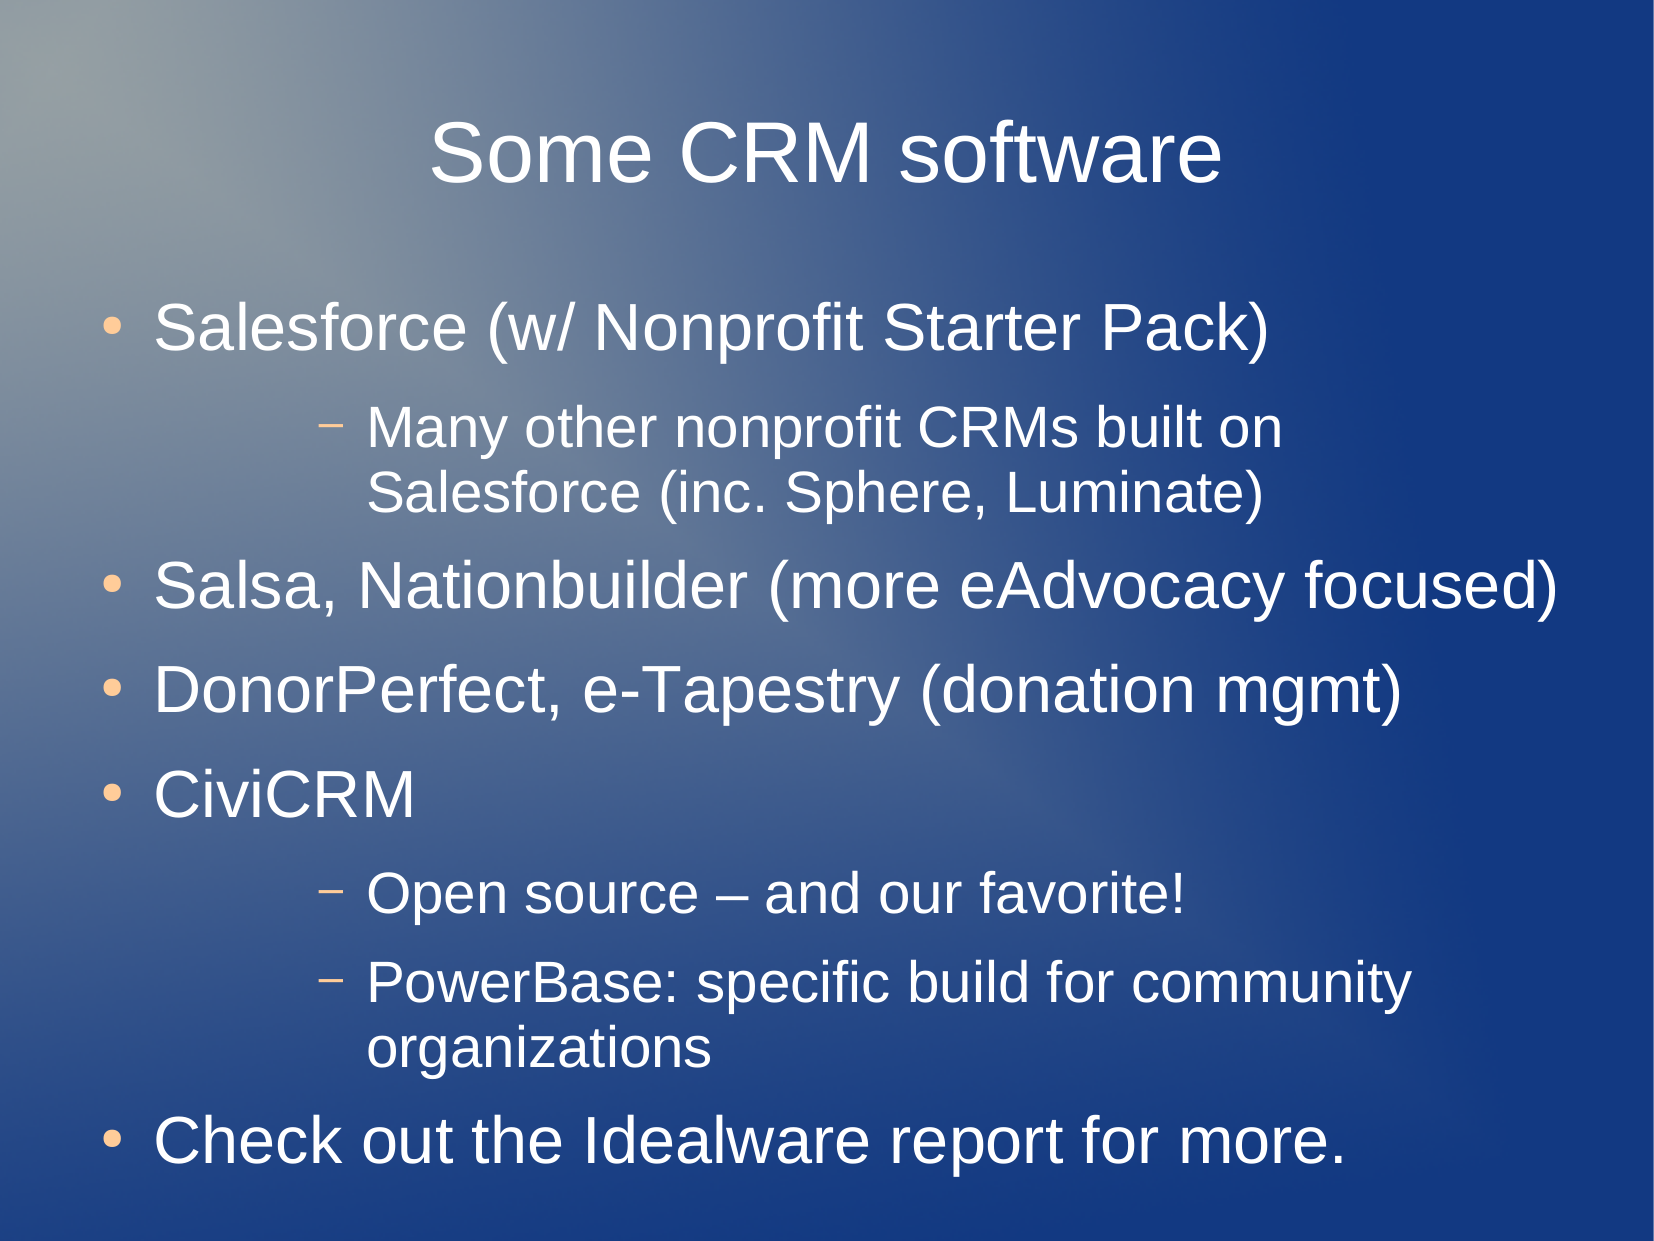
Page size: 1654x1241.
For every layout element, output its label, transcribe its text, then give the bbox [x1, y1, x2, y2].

picture [0, 0, 1654, 1241]
title Some CRM software [82, 49, 1571, 257]
list Salesforce (w/ Nonprofit Starter Pack) Many other nonprofit CRMs built on Salesforce (inc. Sphere, Luminate) Salsa, Nationbuilder (more eAdvocacy focused) DonorPerfect, e-Tapestry (donation mgmt) CiviCRM Open source – and our favorite! PowerBase: specific build for community organizations Check out the Idealware report for more. [82, 290, 1571, 1180]
